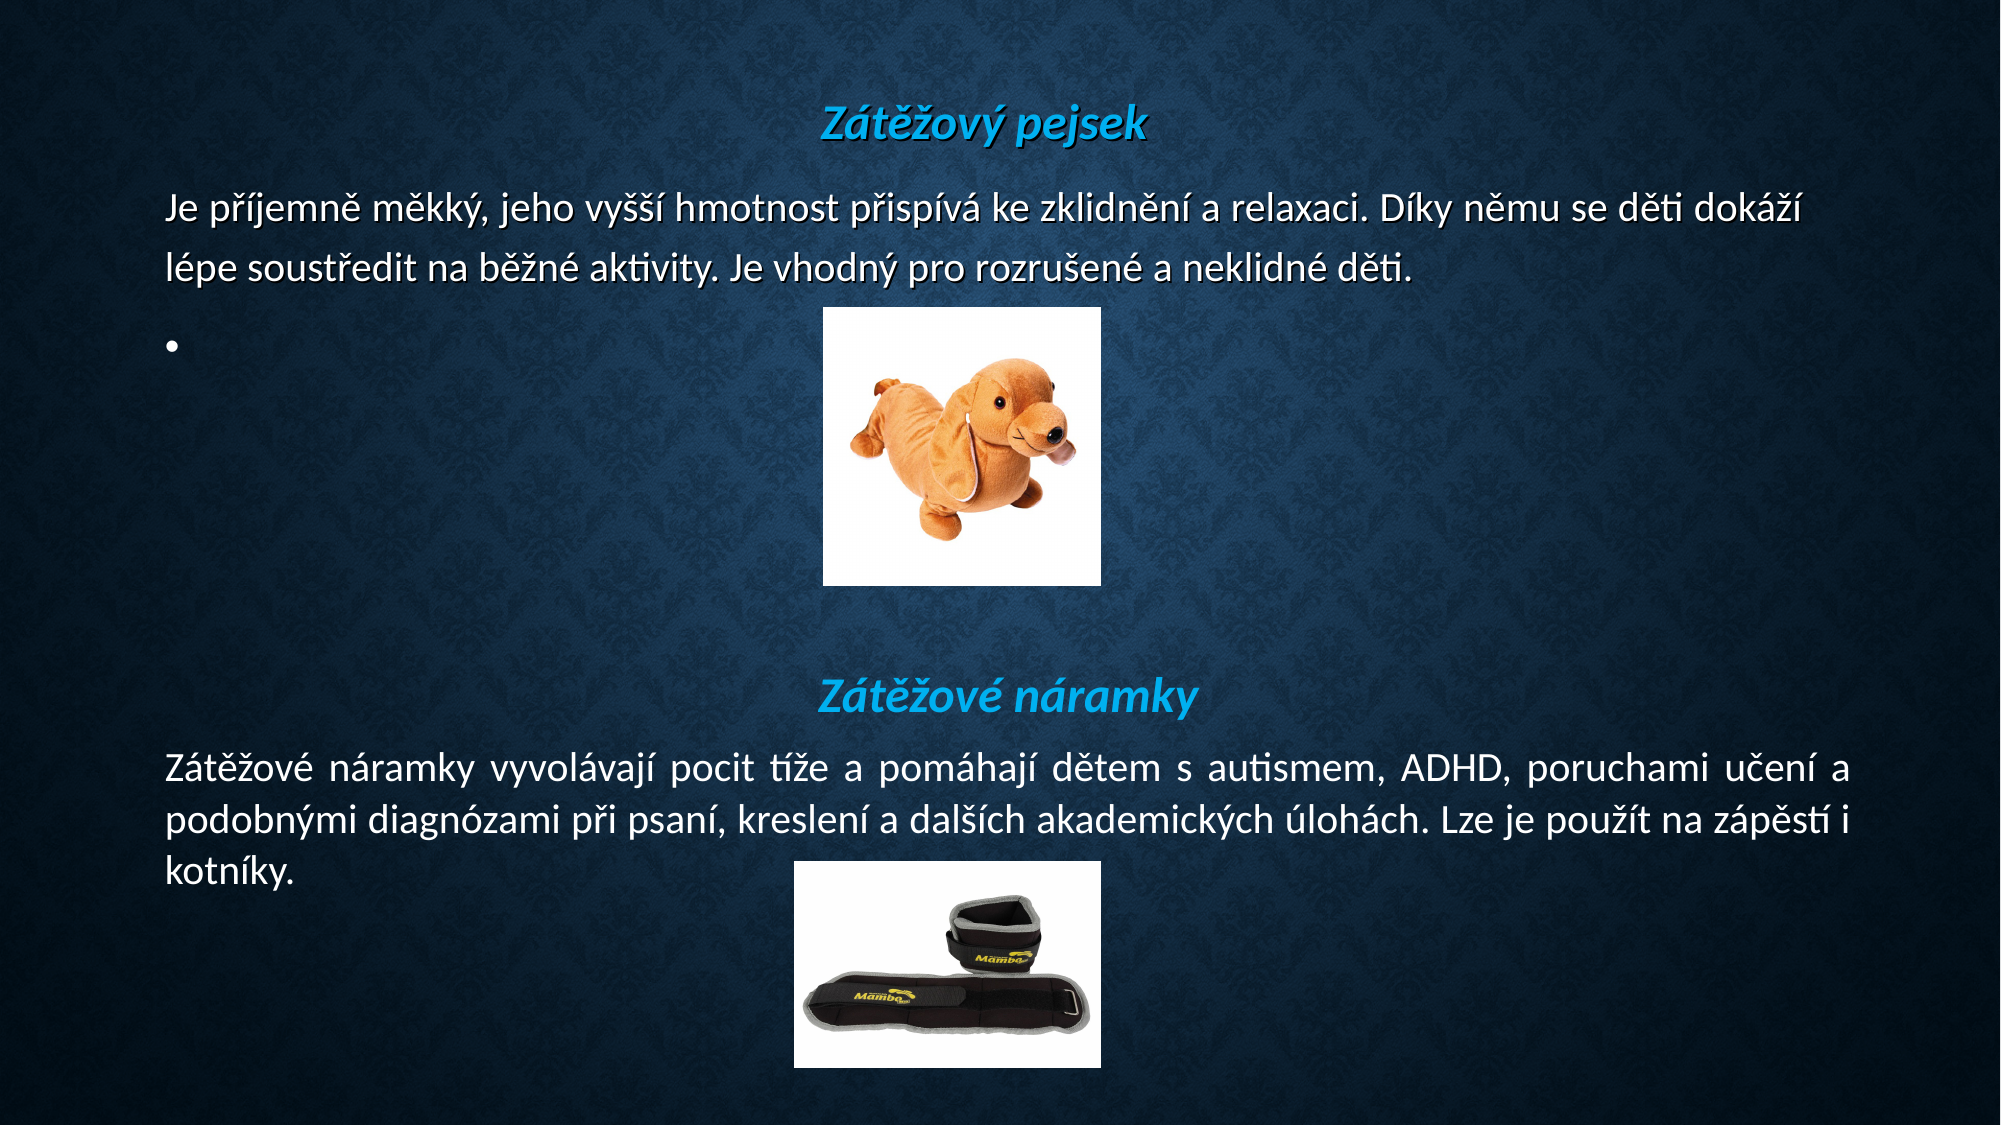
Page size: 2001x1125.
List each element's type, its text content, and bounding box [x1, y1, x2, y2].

text_box Zátěžové náramky Zátěžové náramky vyvolávají pocit tíže a pomáhají dětem s autismem, ADHD, poruchami učení a podobnými diagnózami při psaní, kreslení a dalších akademických úlohách. Lze je použít na zápěstí i kotníky. [150, 653, 1882, 901]
picture [823, 307, 1101, 586]
list Zátěžový pejsek Je příjemně měkký, jeho vyšší hmotnost přispívá ke zklidnění a relaxaci. Díky němu se děti dokáží lépe soustředit na běžné aktivity. Je vhodný pro rozrušené a neklidné děti. [149, 69, 1849, 1072]
picture [794, 861, 1101, 1068]
